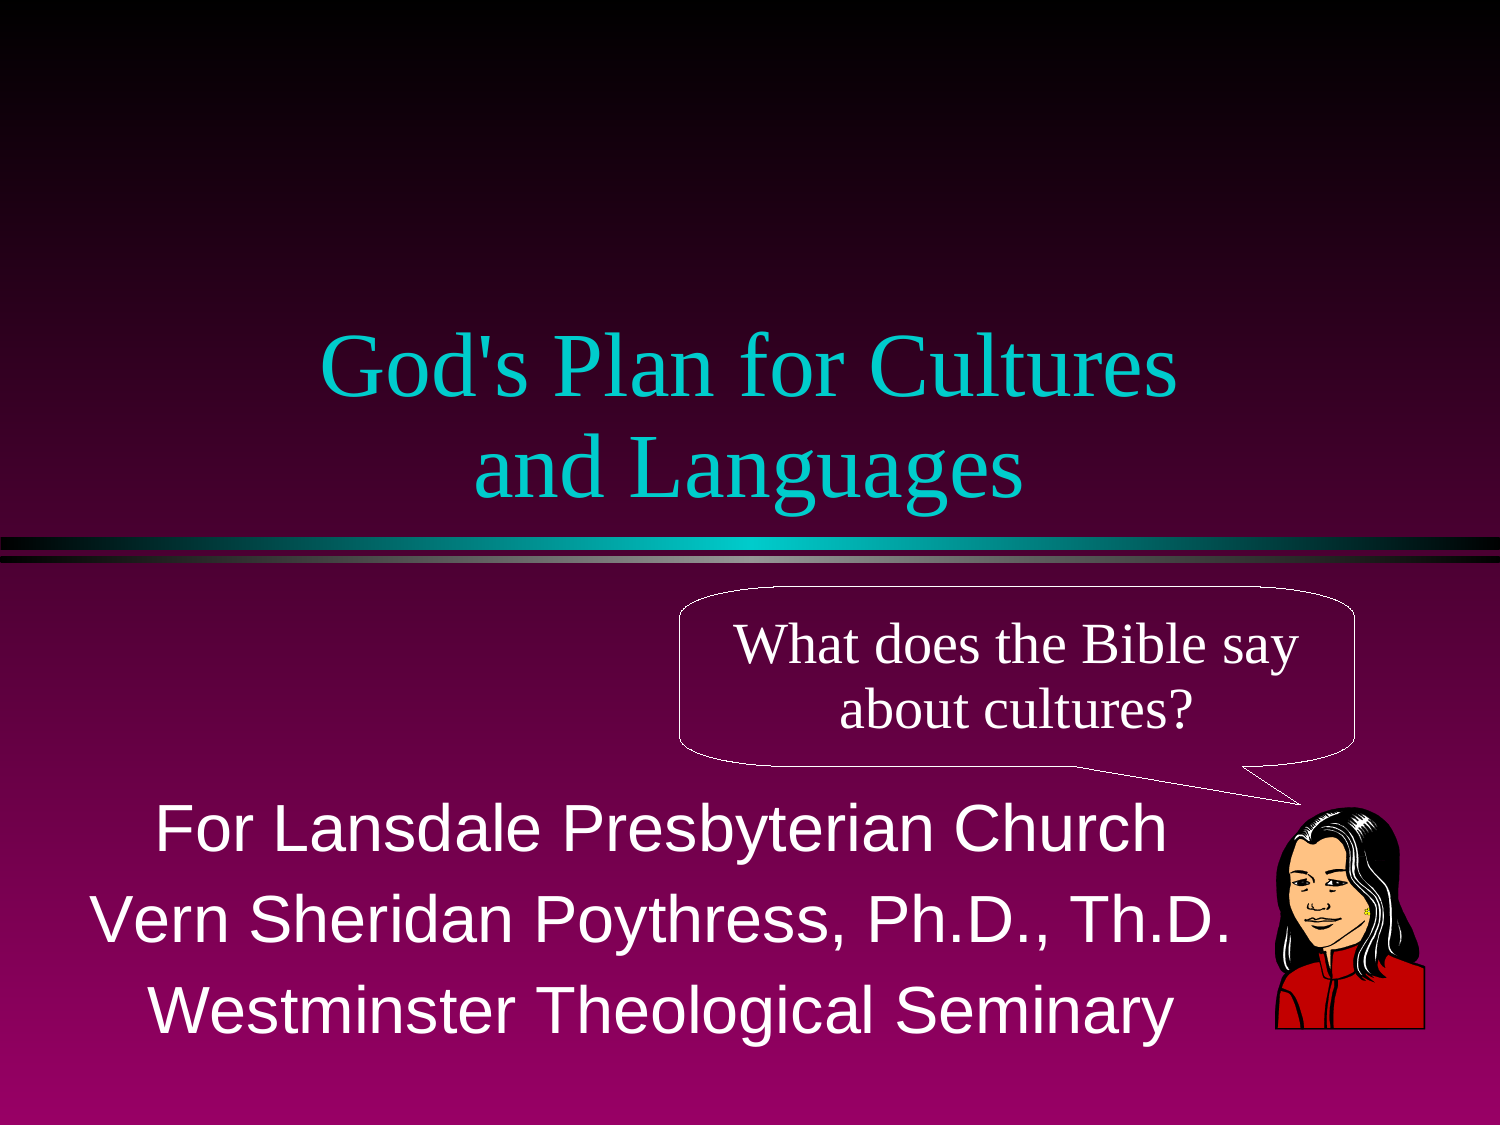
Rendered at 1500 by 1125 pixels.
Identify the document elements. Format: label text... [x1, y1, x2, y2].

picture [1275, 807, 1426, 1030]
subtitle For Lansdale Presbyterian Church Vern Sheridan Poythress, Ph.D., Th.D. Westminster Theological Seminary [50, 743, 1274, 1096]
text_box What does the Bible say about cultures? [679, 586, 1355, 766]
title God's Plan for Cultures and Languages [112, 306, 1388, 525]
